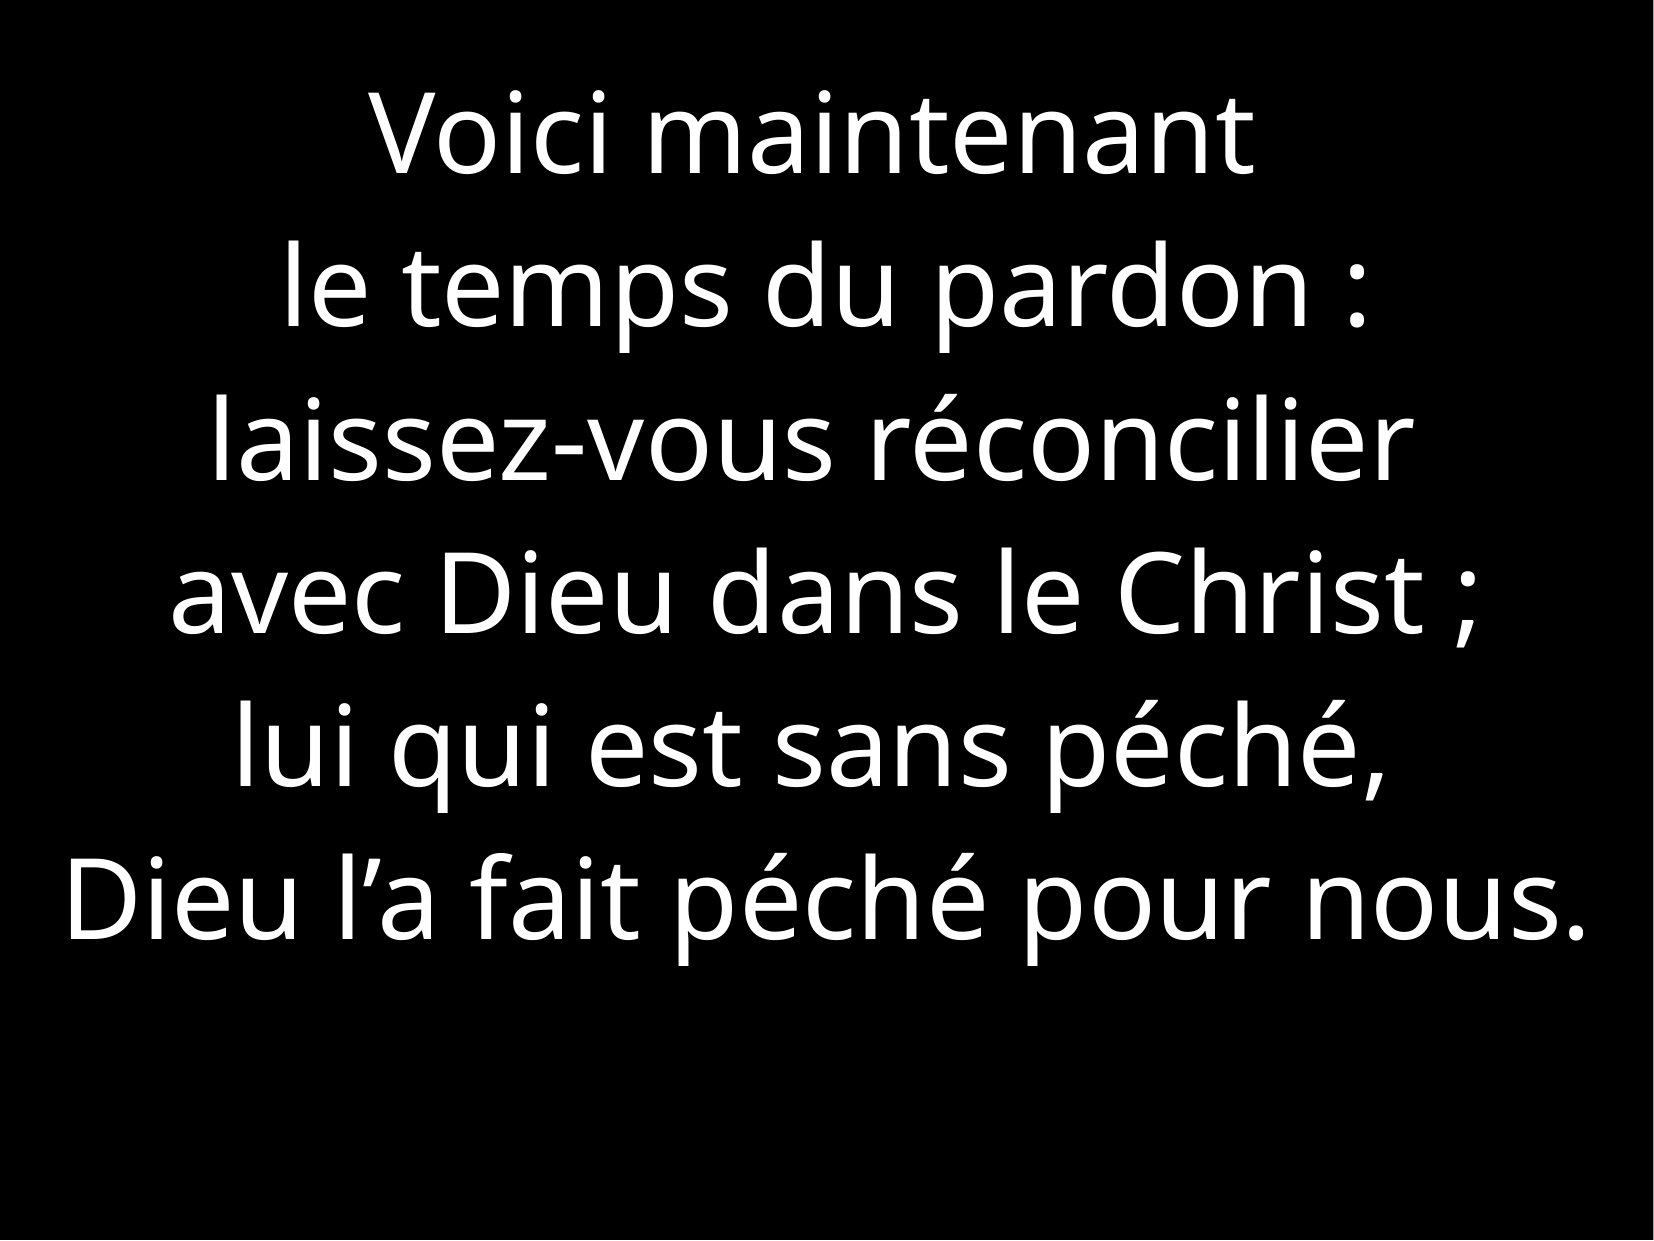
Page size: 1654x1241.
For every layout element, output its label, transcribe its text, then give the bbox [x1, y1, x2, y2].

subtitle Voici maintenant le temps du pardon : laissez-vous réconcilier avec Dieu dans le Christ ; lui qui est sans péché, Dieu l’a fait péché pour nous. [47, 40, 1607, 1139]
